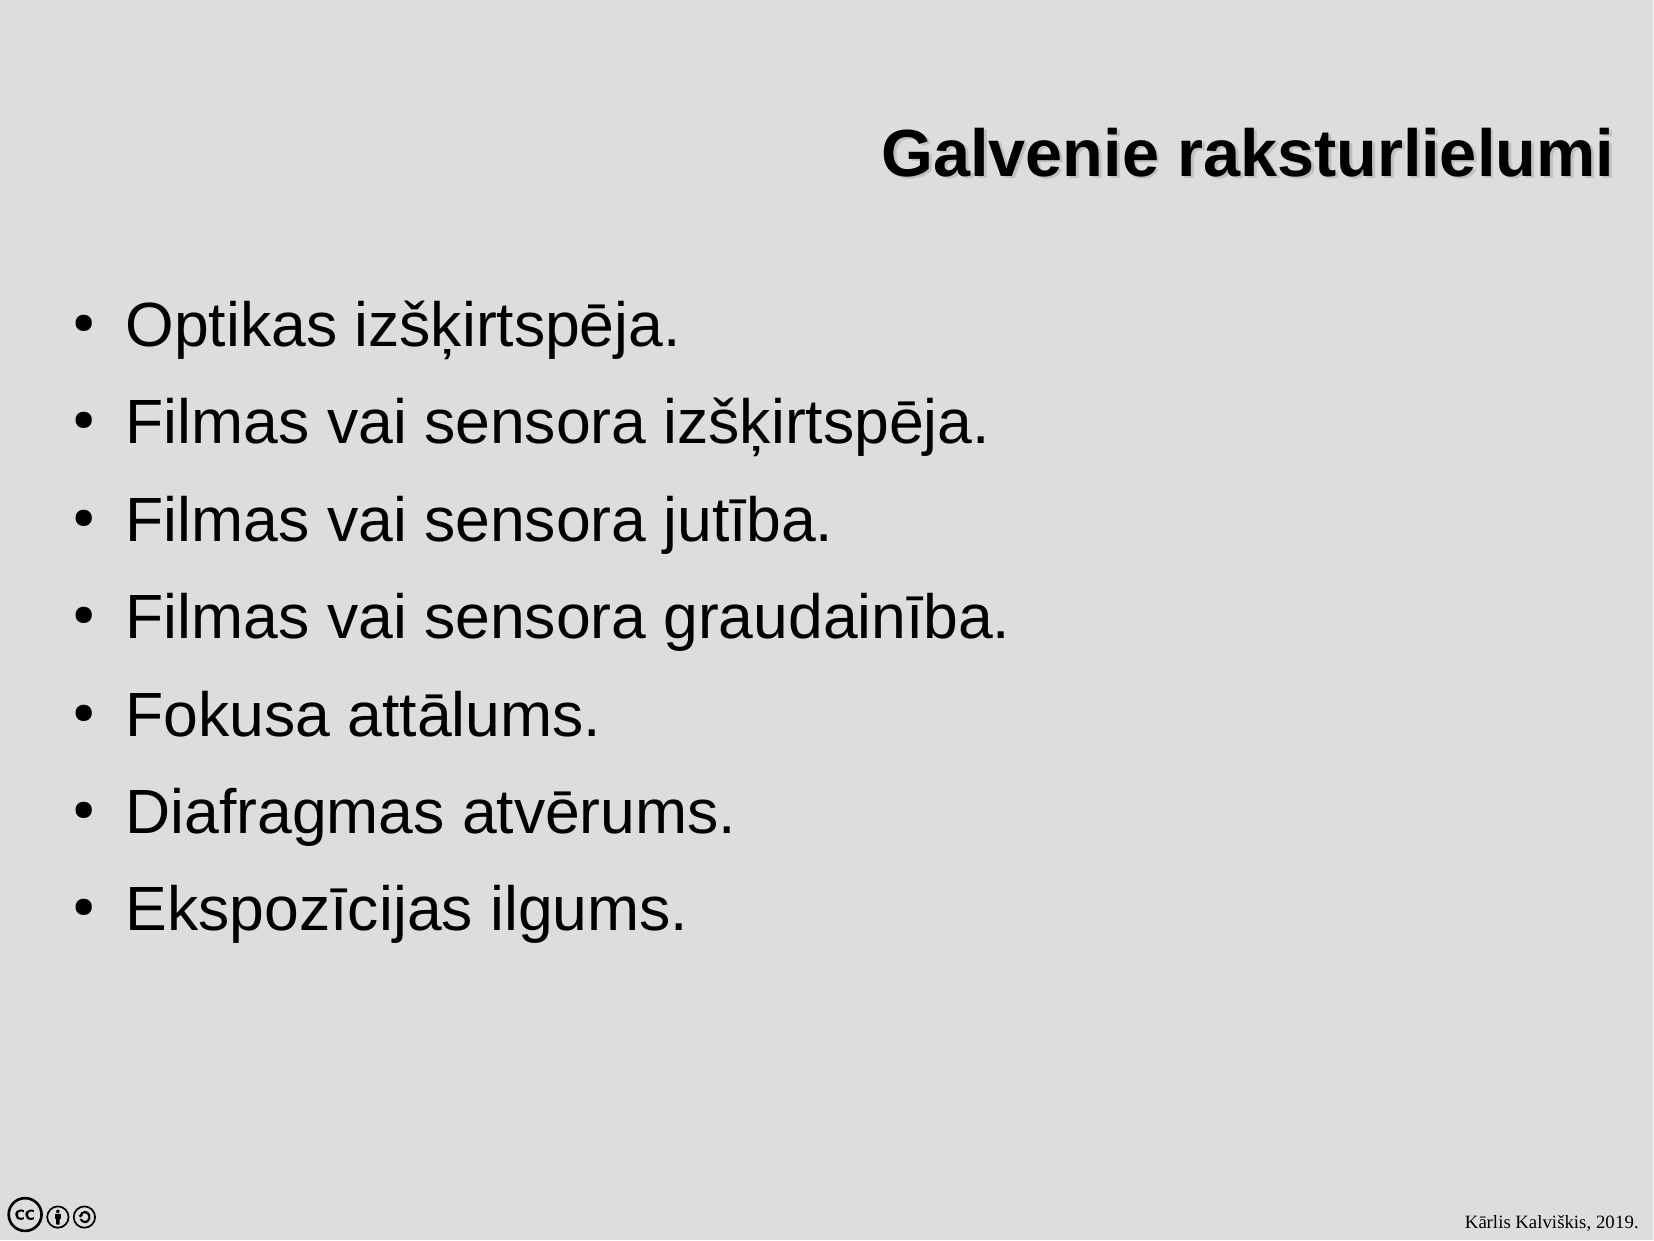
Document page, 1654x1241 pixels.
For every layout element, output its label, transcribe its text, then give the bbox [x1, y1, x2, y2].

list Optikas izšķirtspēja. Filmas vai sensora izšķirtspēja. Filmas vai sensora jutība. Filmas vai sensora graudainība. Fokusa attālums. Diafragmas atvērums. Ekspozīcijas ilgums. [37, 290, 1620, 1010]
title Galvenie raksturlielumi [42, 49, 1615, 257]
